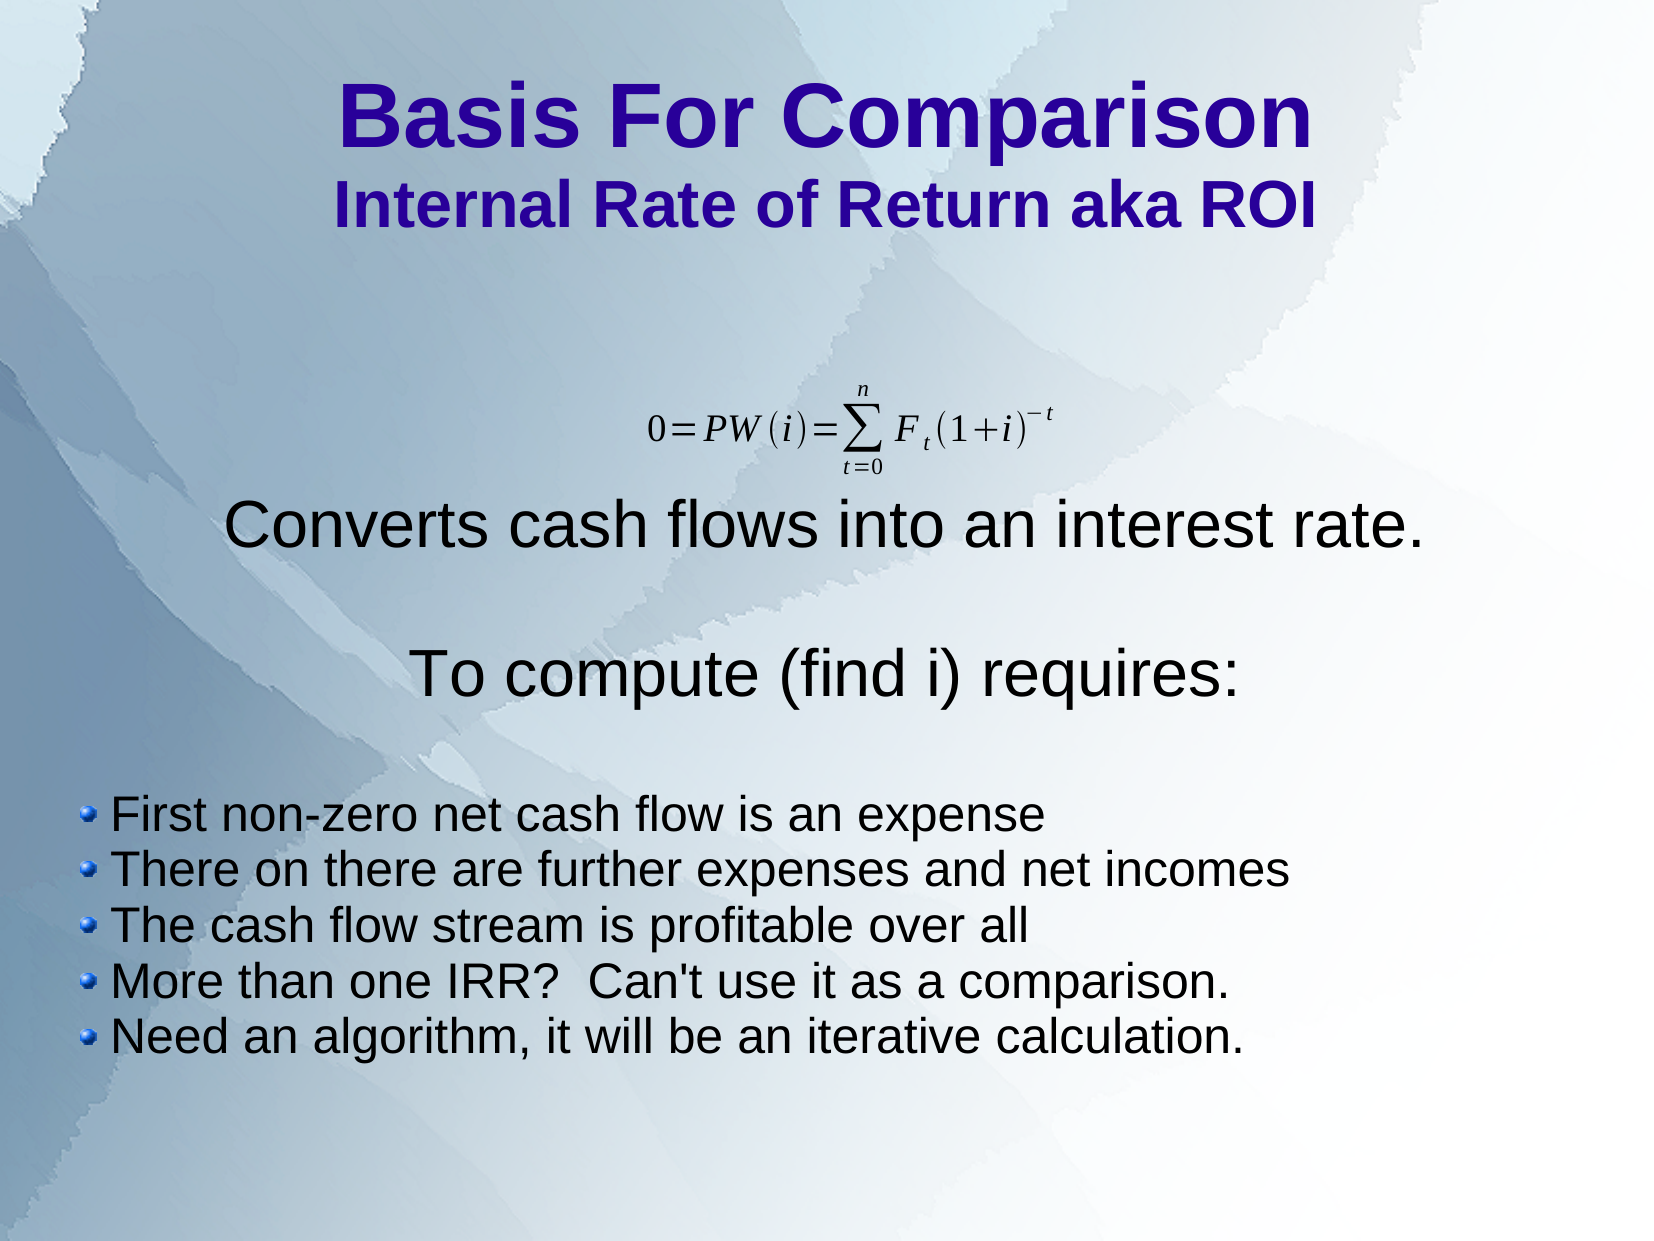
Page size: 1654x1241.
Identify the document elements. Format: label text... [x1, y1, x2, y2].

chart [637, 375, 1062, 480]
picture [0, 0, 1654, 1241]
subtitle Converts cash flows into an interest rate. To compute (find i) requires: First non-zero net cash flow is an expense There on there are further expenses and net incomes The cash flow stream is profitable over all More than one IRR? Can't use it as a comparison. Need an algorithm, it will be an iterative calculation. [80, 450, 1570, 1102]
title Basis For Comparison Internal Rate of Return aka ROI [82, 56, 1571, 250]
